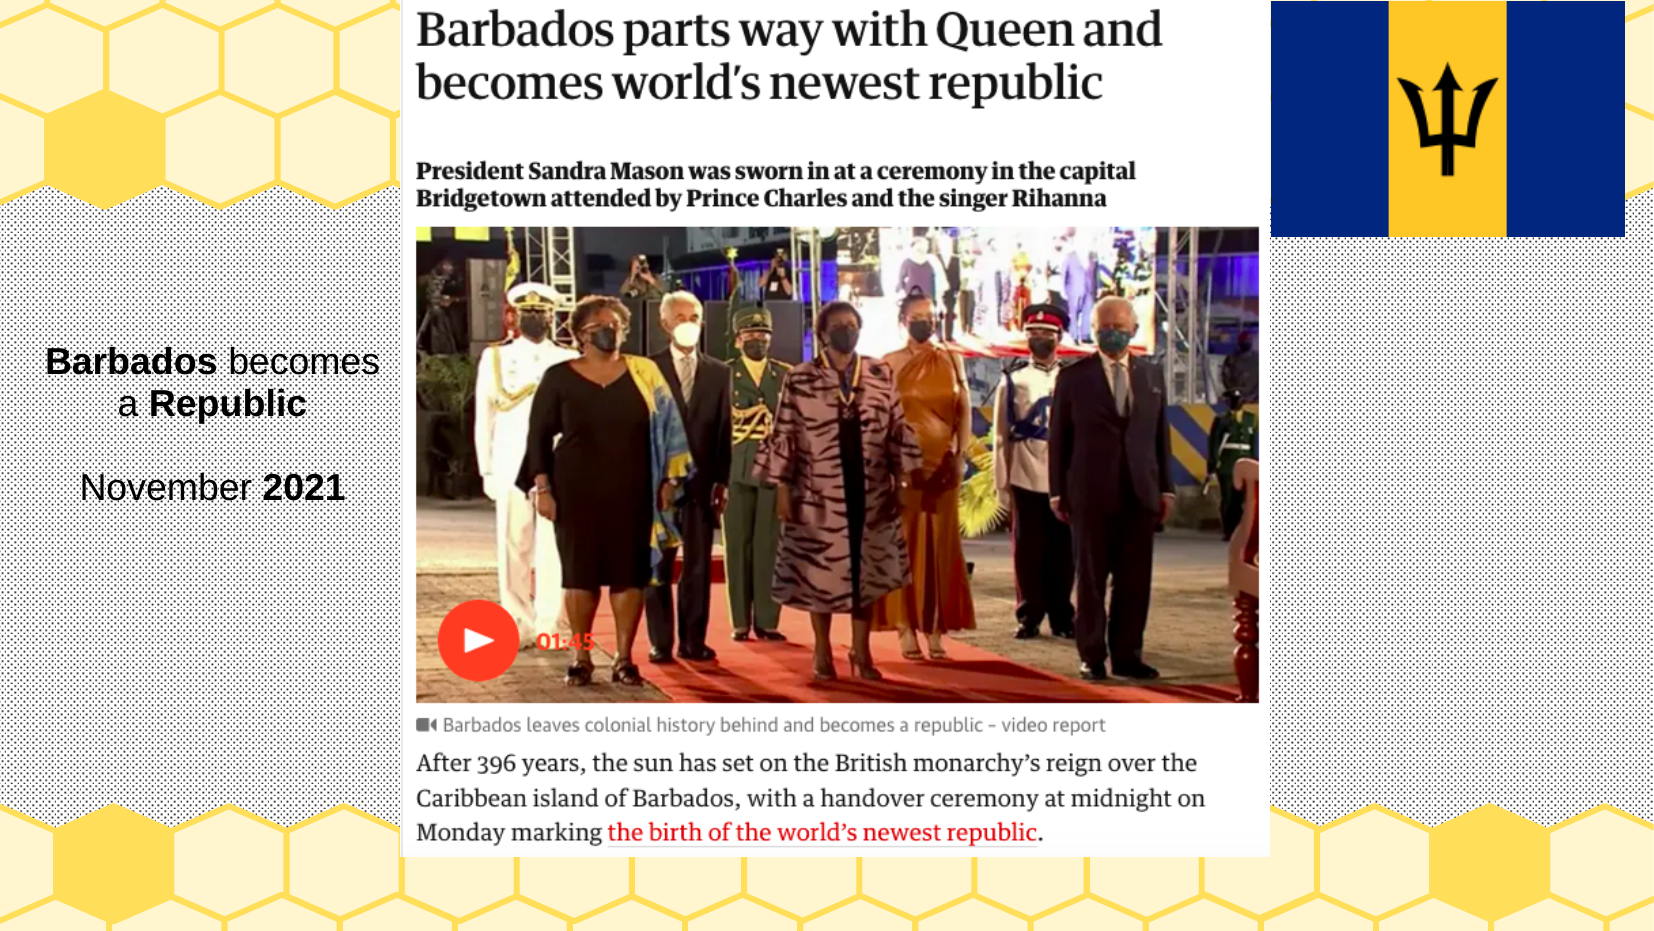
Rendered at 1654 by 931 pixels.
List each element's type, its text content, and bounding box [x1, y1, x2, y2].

picture [0, 0, 1654, 857]
title Barbados becomes a Republic November 2021 [0, 324, 400, 525]
text_box [1305, 442, 1359, 458]
